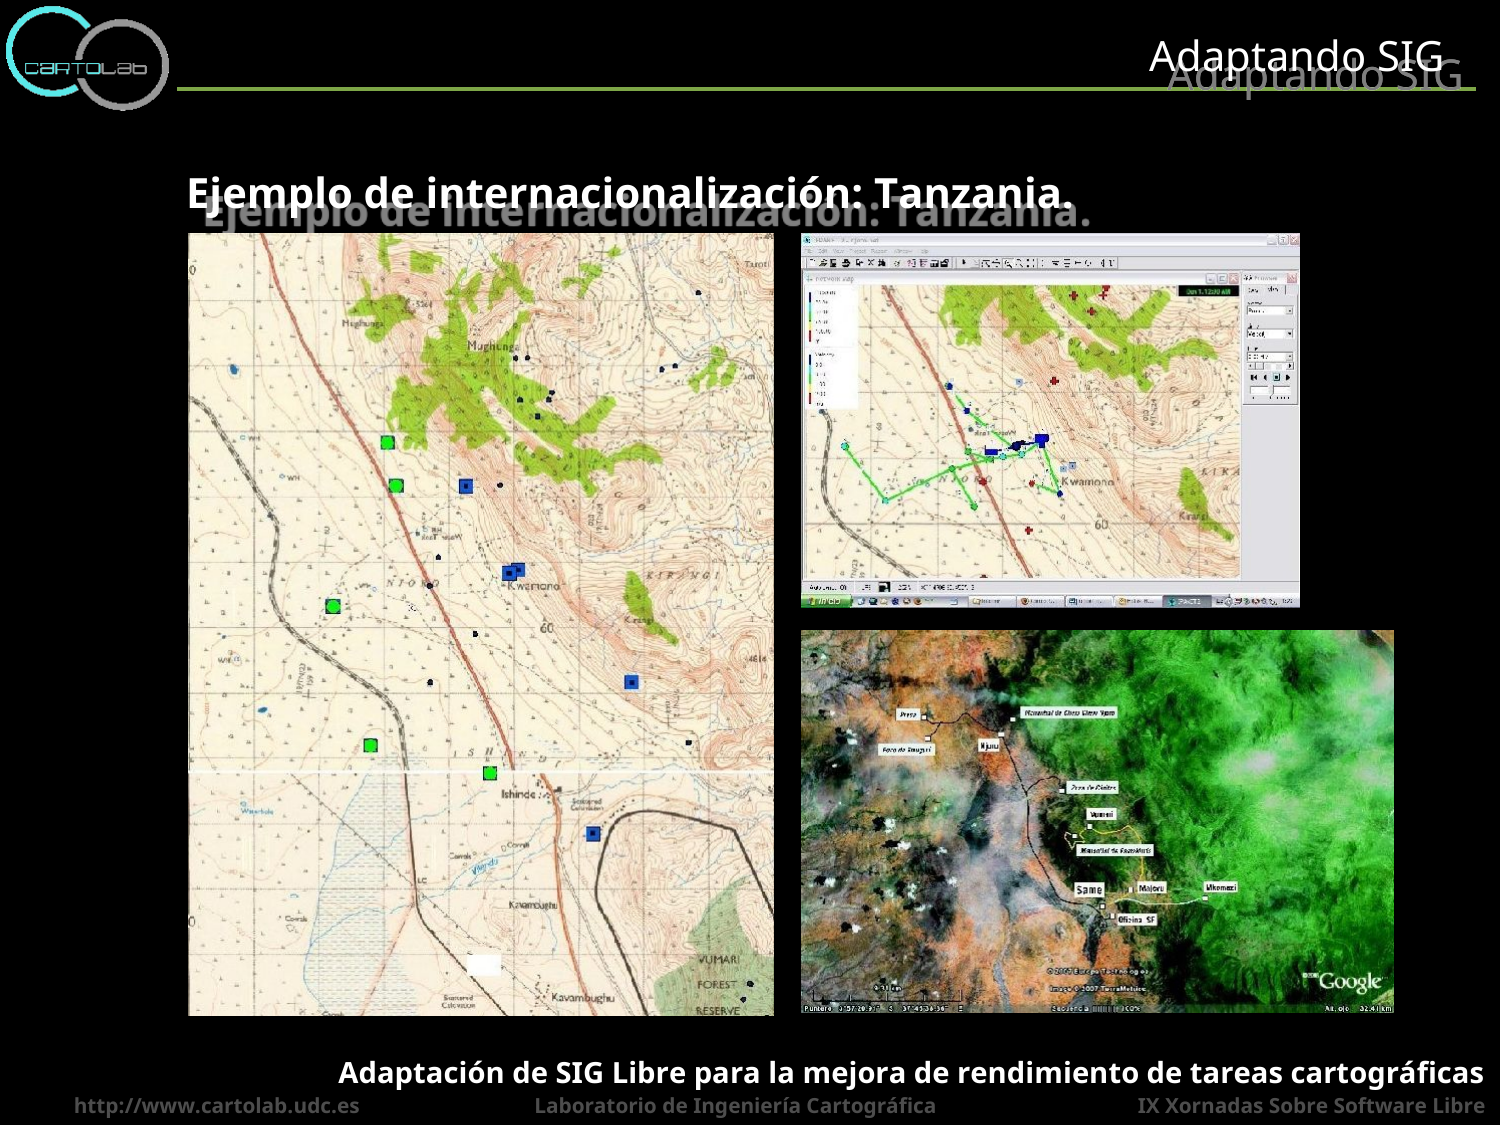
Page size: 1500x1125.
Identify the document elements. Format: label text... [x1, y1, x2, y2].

text_box Ejemplo de internacionalización: Tanzania. [171, 159, 1441, 818]
picture [801, 233, 1300, 608]
text_box Adaptando SIG [1134, 22, 1483, 88]
picture [188, 233, 774, 1016]
picture [801, 630, 1394, 1013]
